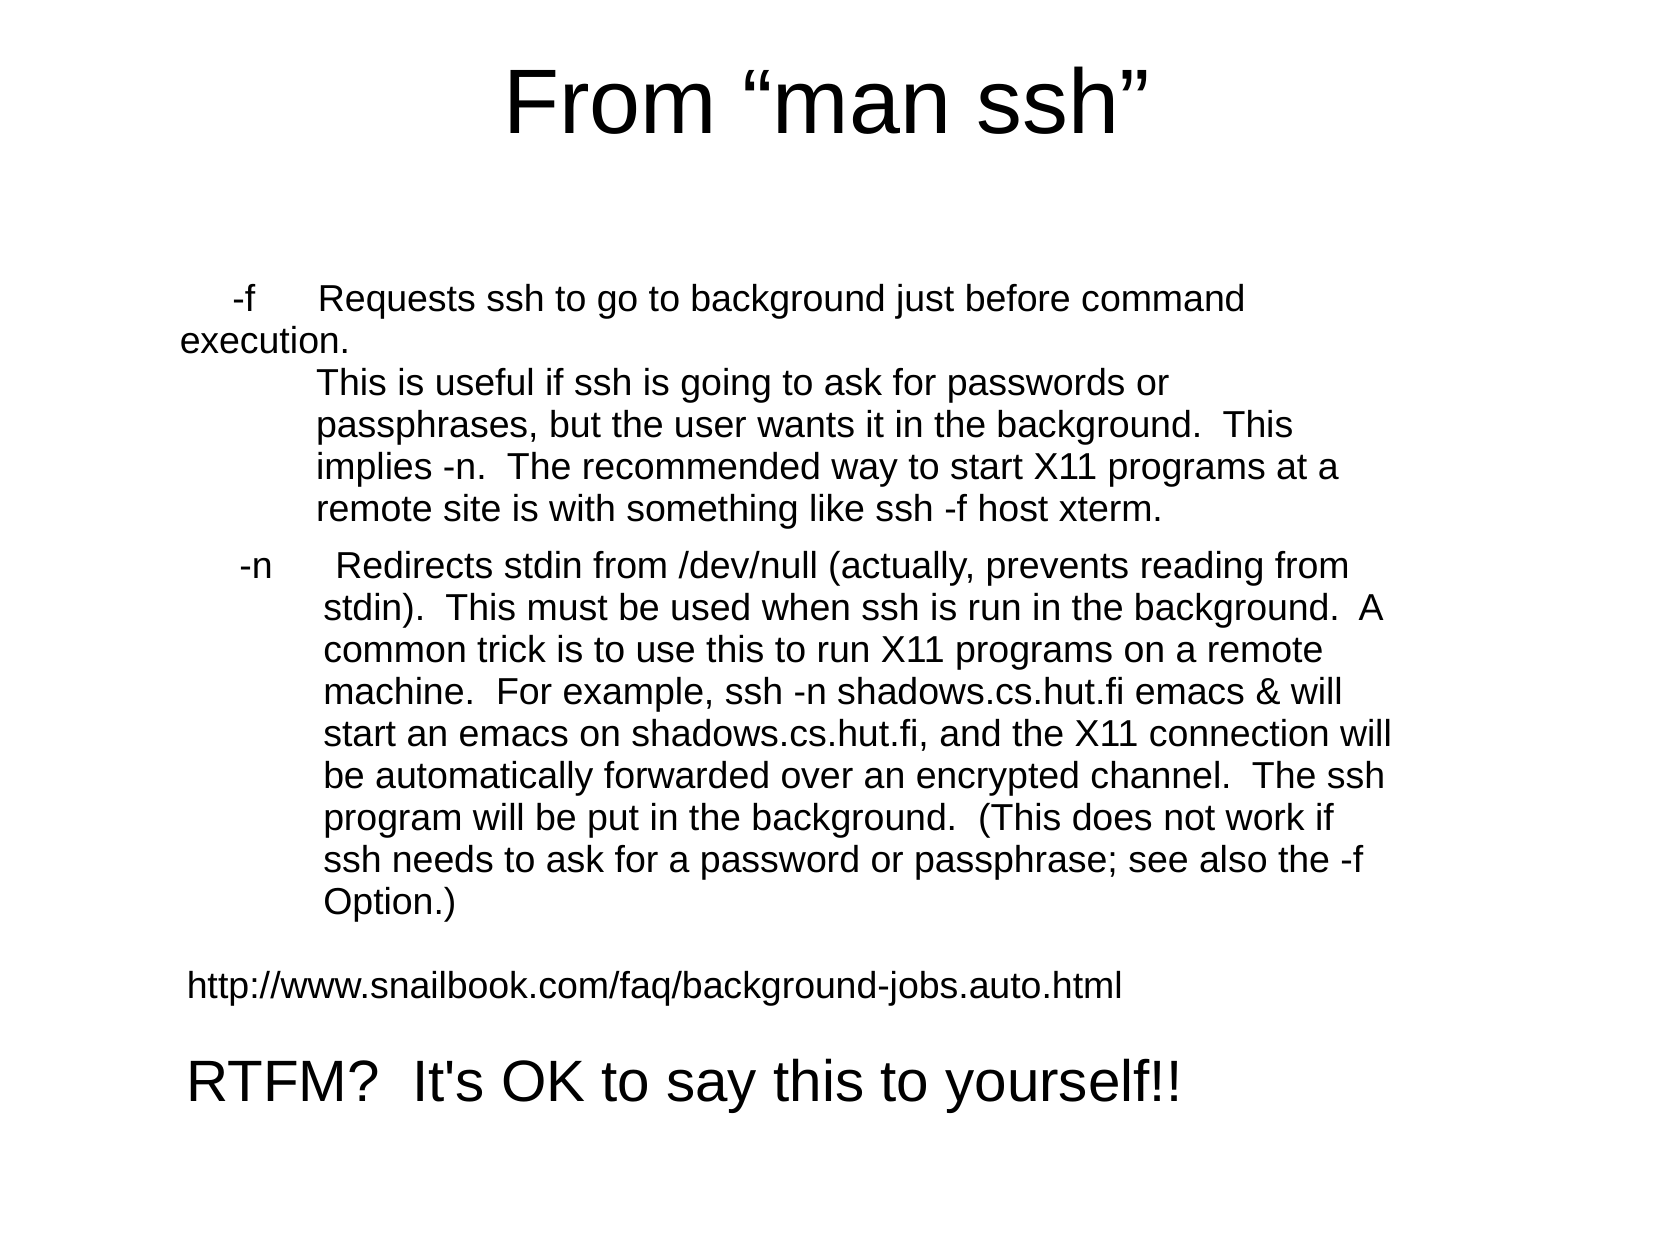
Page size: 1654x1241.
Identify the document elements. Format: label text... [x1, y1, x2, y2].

text_box -f Requests ssh to go to background just before command execution. This is useful if ssh is going to ask for passwords or passphrases, but the user wants it in the background. This implies -n. The recommended way to start X11 programs at a remote site is with something like ssh -f host xterm. [165, 270, 1442, 579]
text_box -n Redirects stdin from /dev/null (actually, prevents reading from stdin). This must be used when ssh is run in the background. A common trick is to use this to run X11 programs on a remote machine. For example, ssh -n shadows.cs.hut.fi emacs & will start an emacs on shadows.cs.hut.fi, and the X11 connection will be automatically forwarded over an encrypted channel. The ssh program will be put in the background. (This does not work if ssh needs to ask for a password or passphrase; see also the -f Option.) http://www.snailbook.com/faq/background-jobs.auto.html RTFM? It's OK to say this to yourself!! [172, 537, 1409, 1164]
title From “man ssh” [82, 49, 1571, 257]
